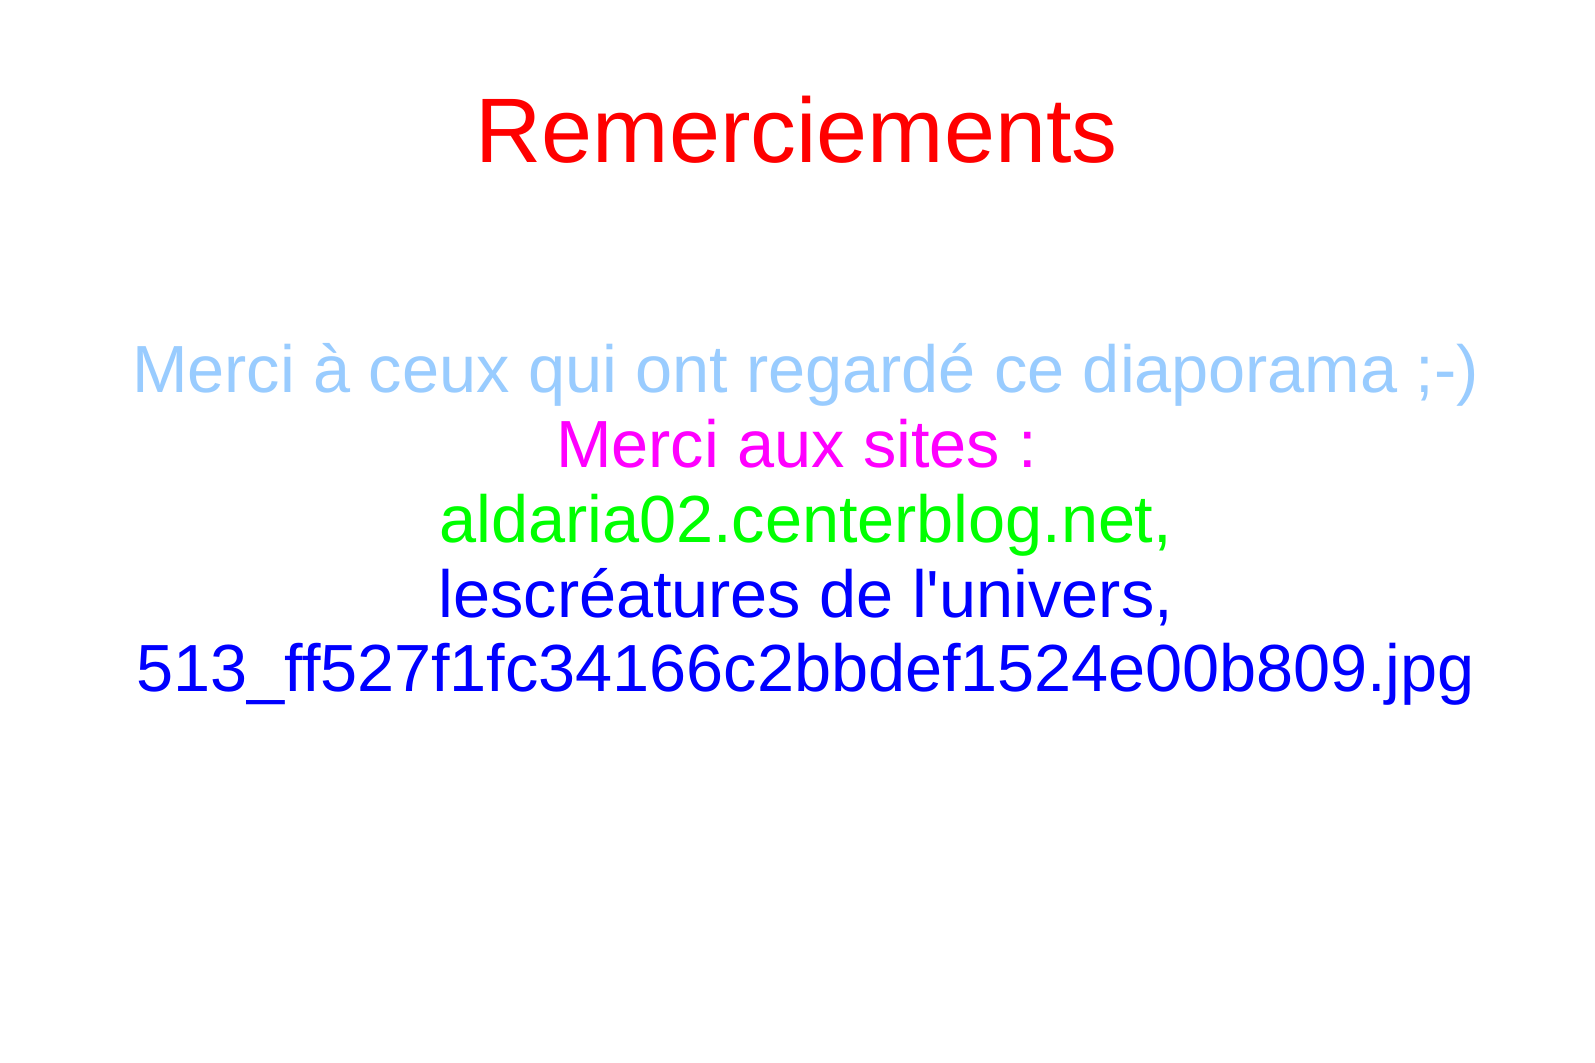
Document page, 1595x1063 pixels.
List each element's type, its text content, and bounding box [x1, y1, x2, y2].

title Remerciements [79, 42, 1515, 220]
subtitle Merci à ceux qui ont regardé ce diaporama ;-) Merci aux sites : aldaria02.centerblog.net, lescréatures de l'univers, 513_ff527f1fc34166c2bbdef1524e00b809.jpg [88, 243, 1524, 945]
